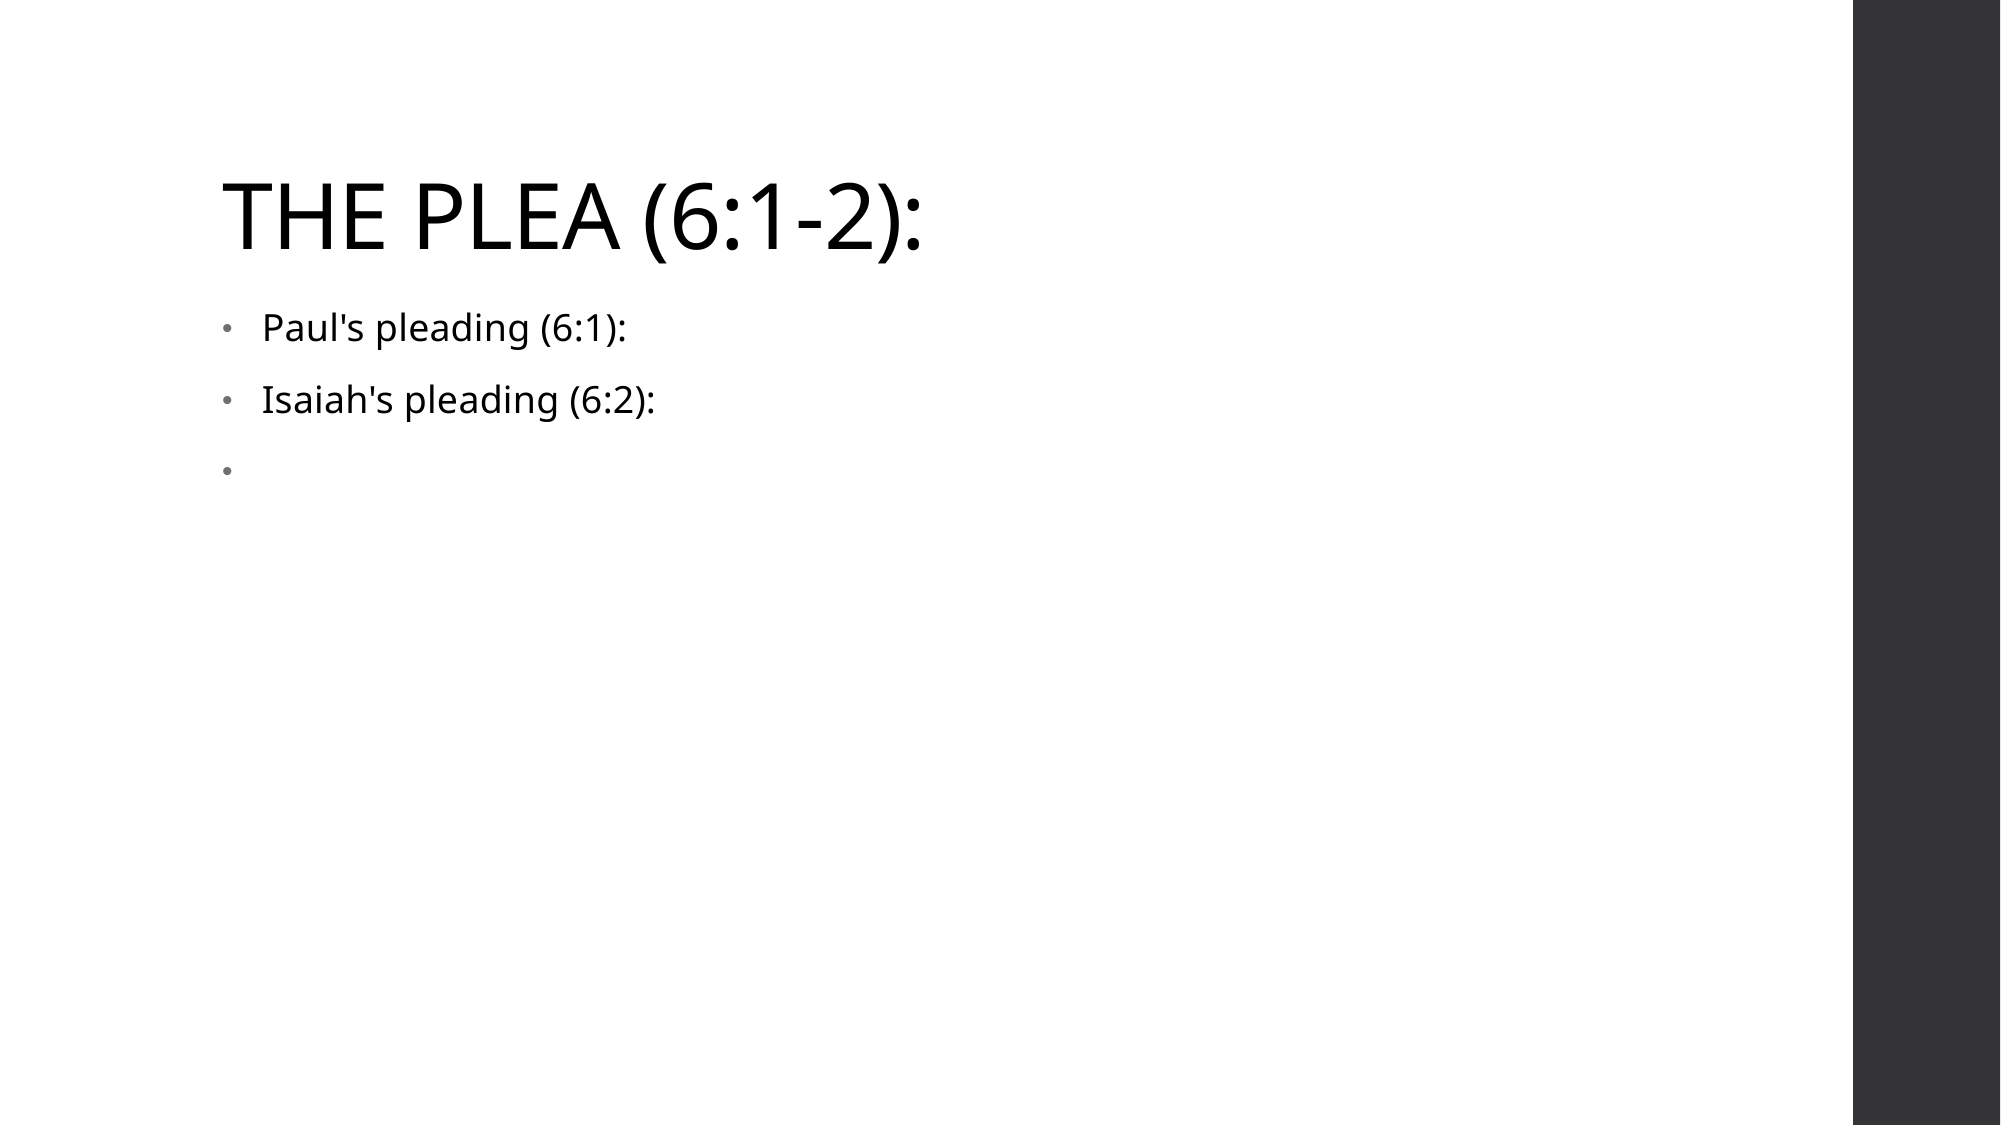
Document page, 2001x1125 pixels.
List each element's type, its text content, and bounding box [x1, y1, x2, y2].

title THE PLEA (6:1-2): [206, 60, 1797, 278]
list Paul's pleading (6:1): Isaiah's pleading (6:2): [206, 299, 1617, 1014]
